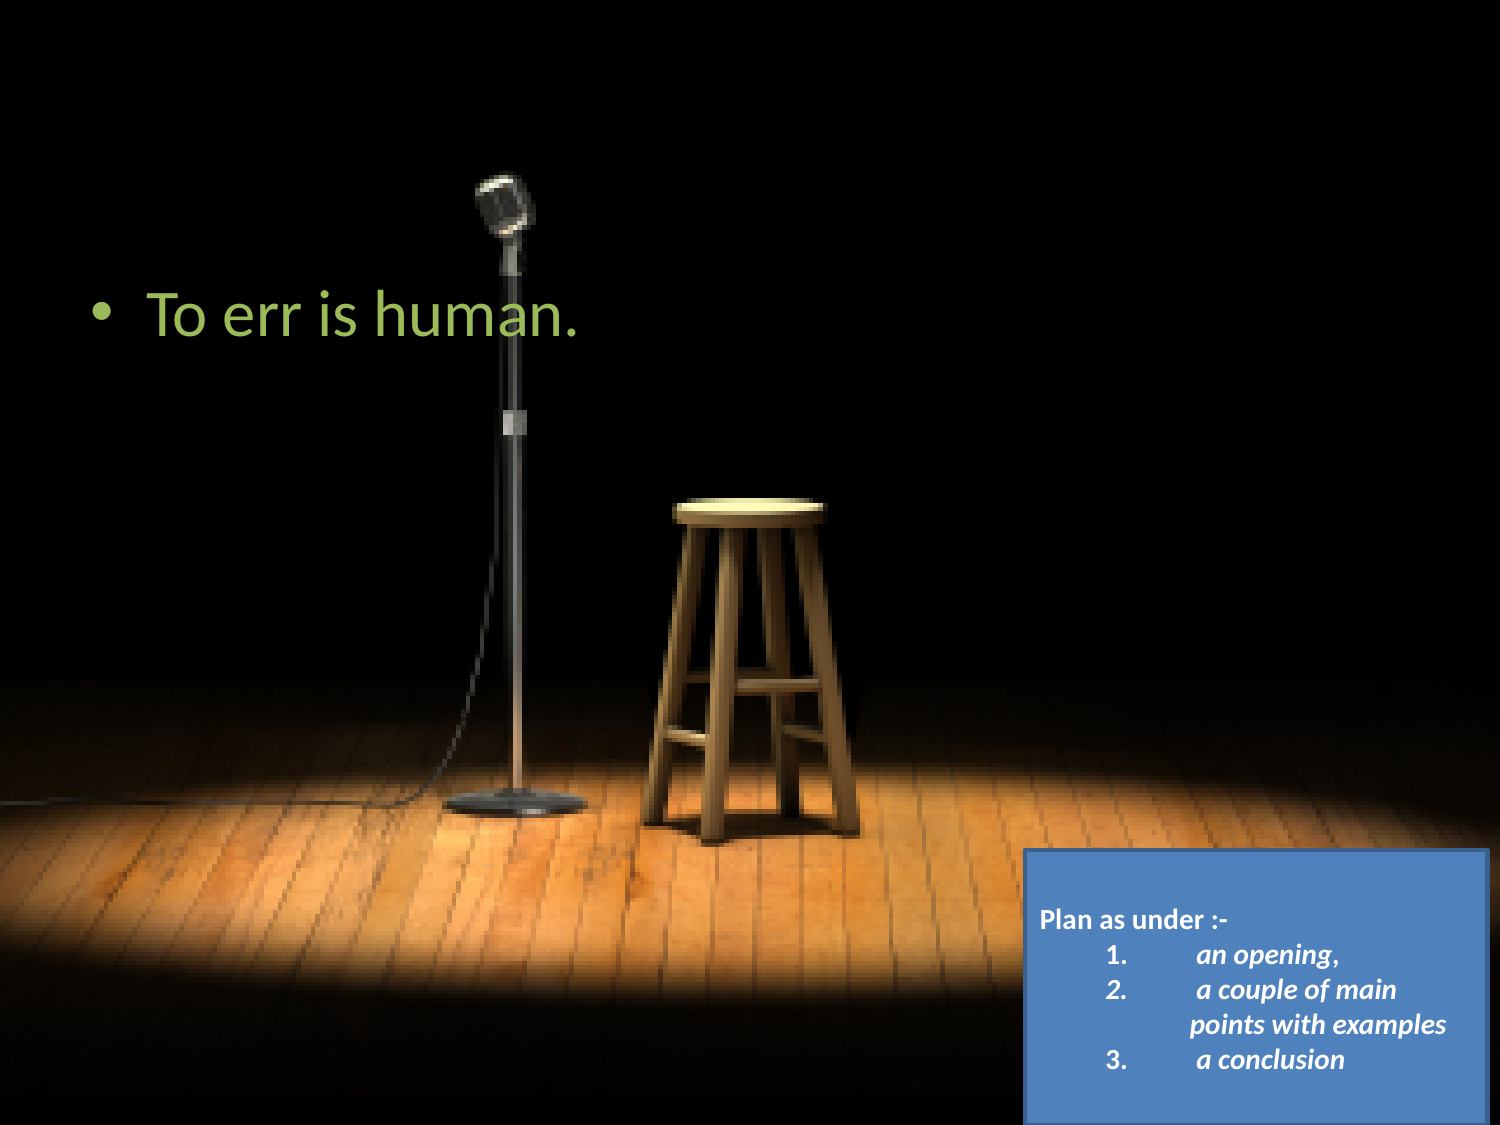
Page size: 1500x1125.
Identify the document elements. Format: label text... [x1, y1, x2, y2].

text_box Plan as under :- an opening, a couple of main points with examples a conclusion [1024, 849, 1488, 1125]
picture [0, 0, 1500, 1125]
title 8 [75, 45, 1425, 233]
list To err is human. [75, 262, 1425, 1005]
